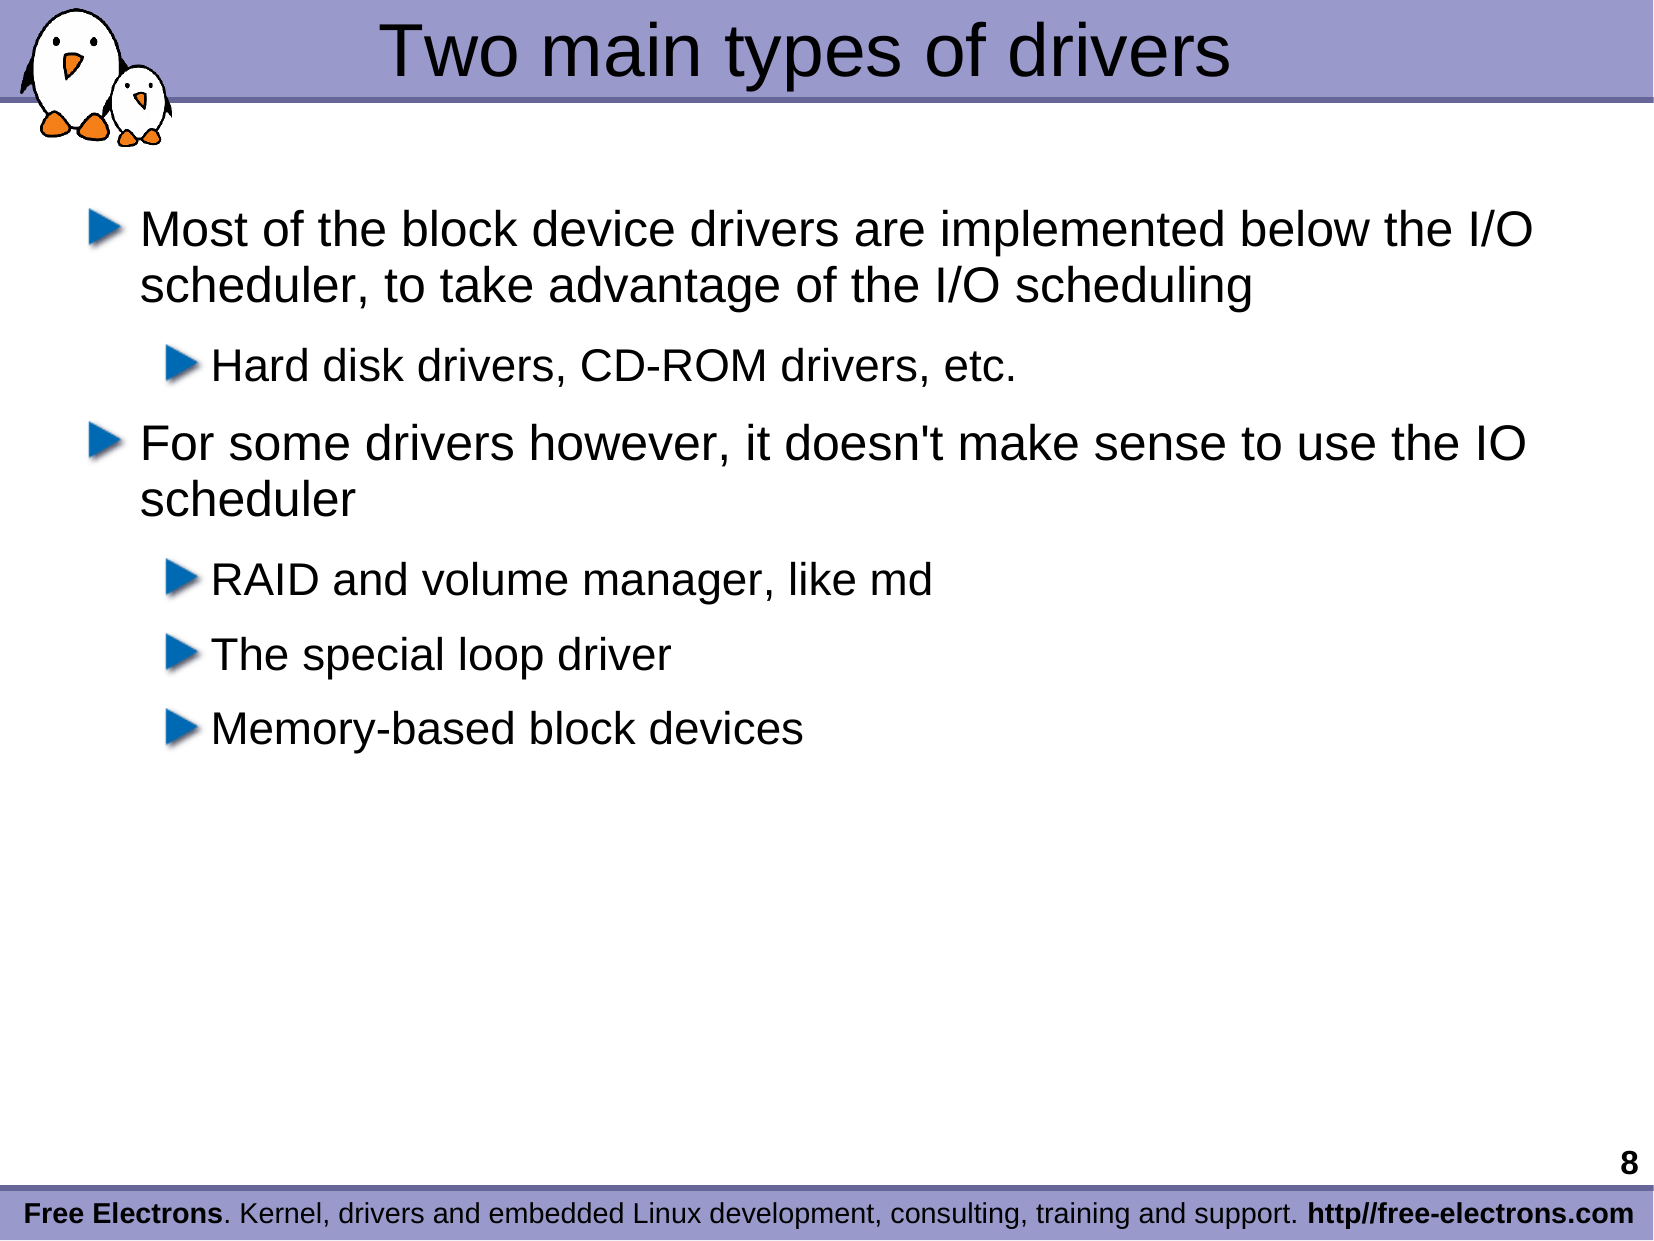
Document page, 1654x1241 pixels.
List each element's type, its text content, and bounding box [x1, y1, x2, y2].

picture [20, 8, 172, 147]
list Most of the block device drivers are implemented below the I/O scheduler, to take advantage of the I/O scheduling Hard disk drivers, CD-ROM drivers, etc. For some drivers however, it doesn't make sense to use the IO scheduler RAID and volume manager, like md The special loop driver Memory-based block devices [68, 201, 1592, 1118]
title Two main types of drivers [60, 0, 1551, 100]
